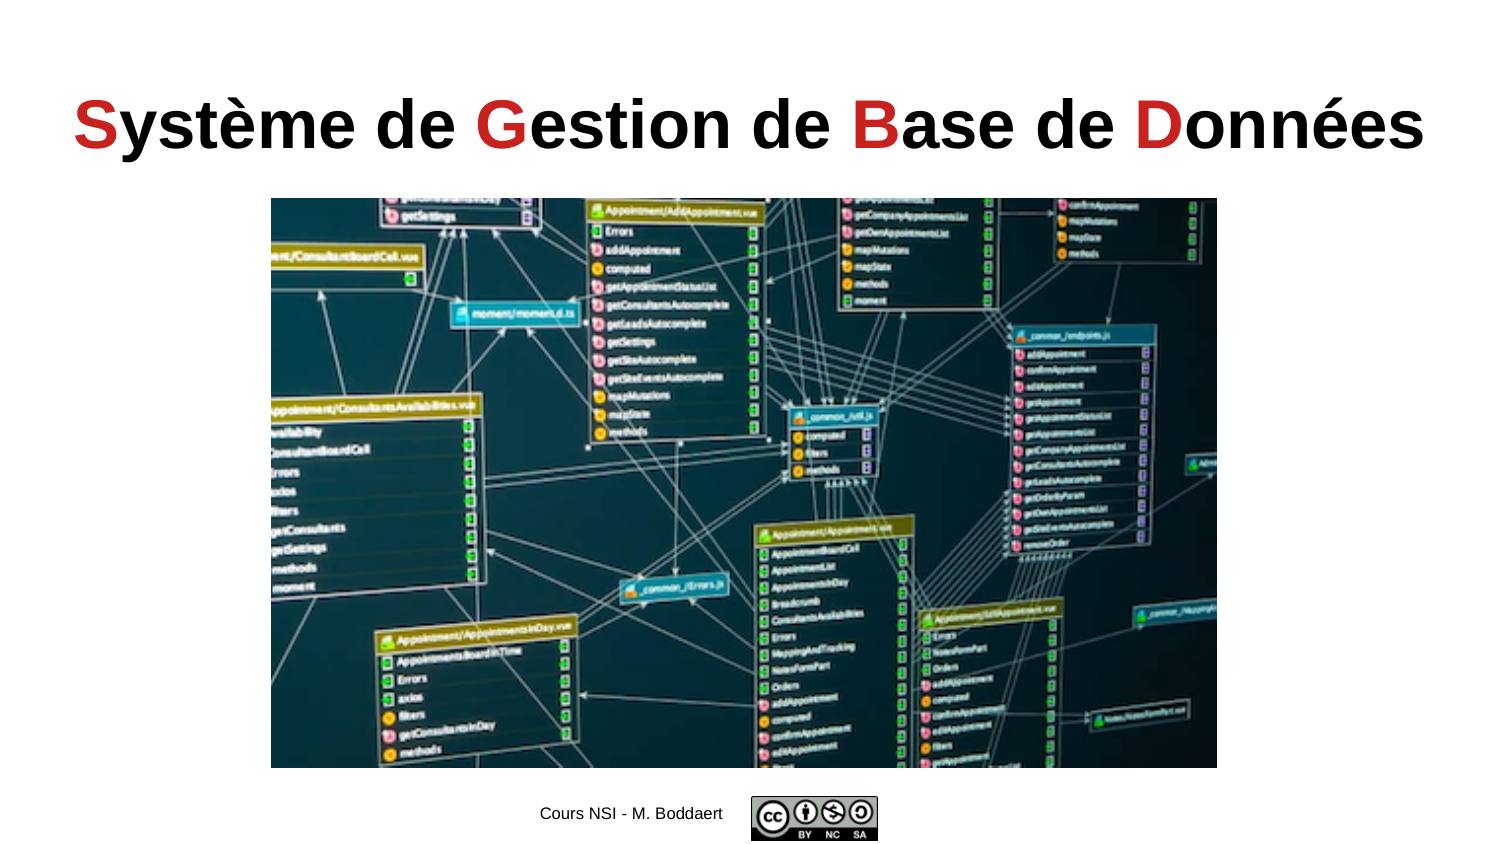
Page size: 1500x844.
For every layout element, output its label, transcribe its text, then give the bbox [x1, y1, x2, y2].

picture [751, 796, 878, 841]
title Système de Gestion de Base de Données [51, 63, 1449, 178]
picture [271, 198, 1217, 768]
